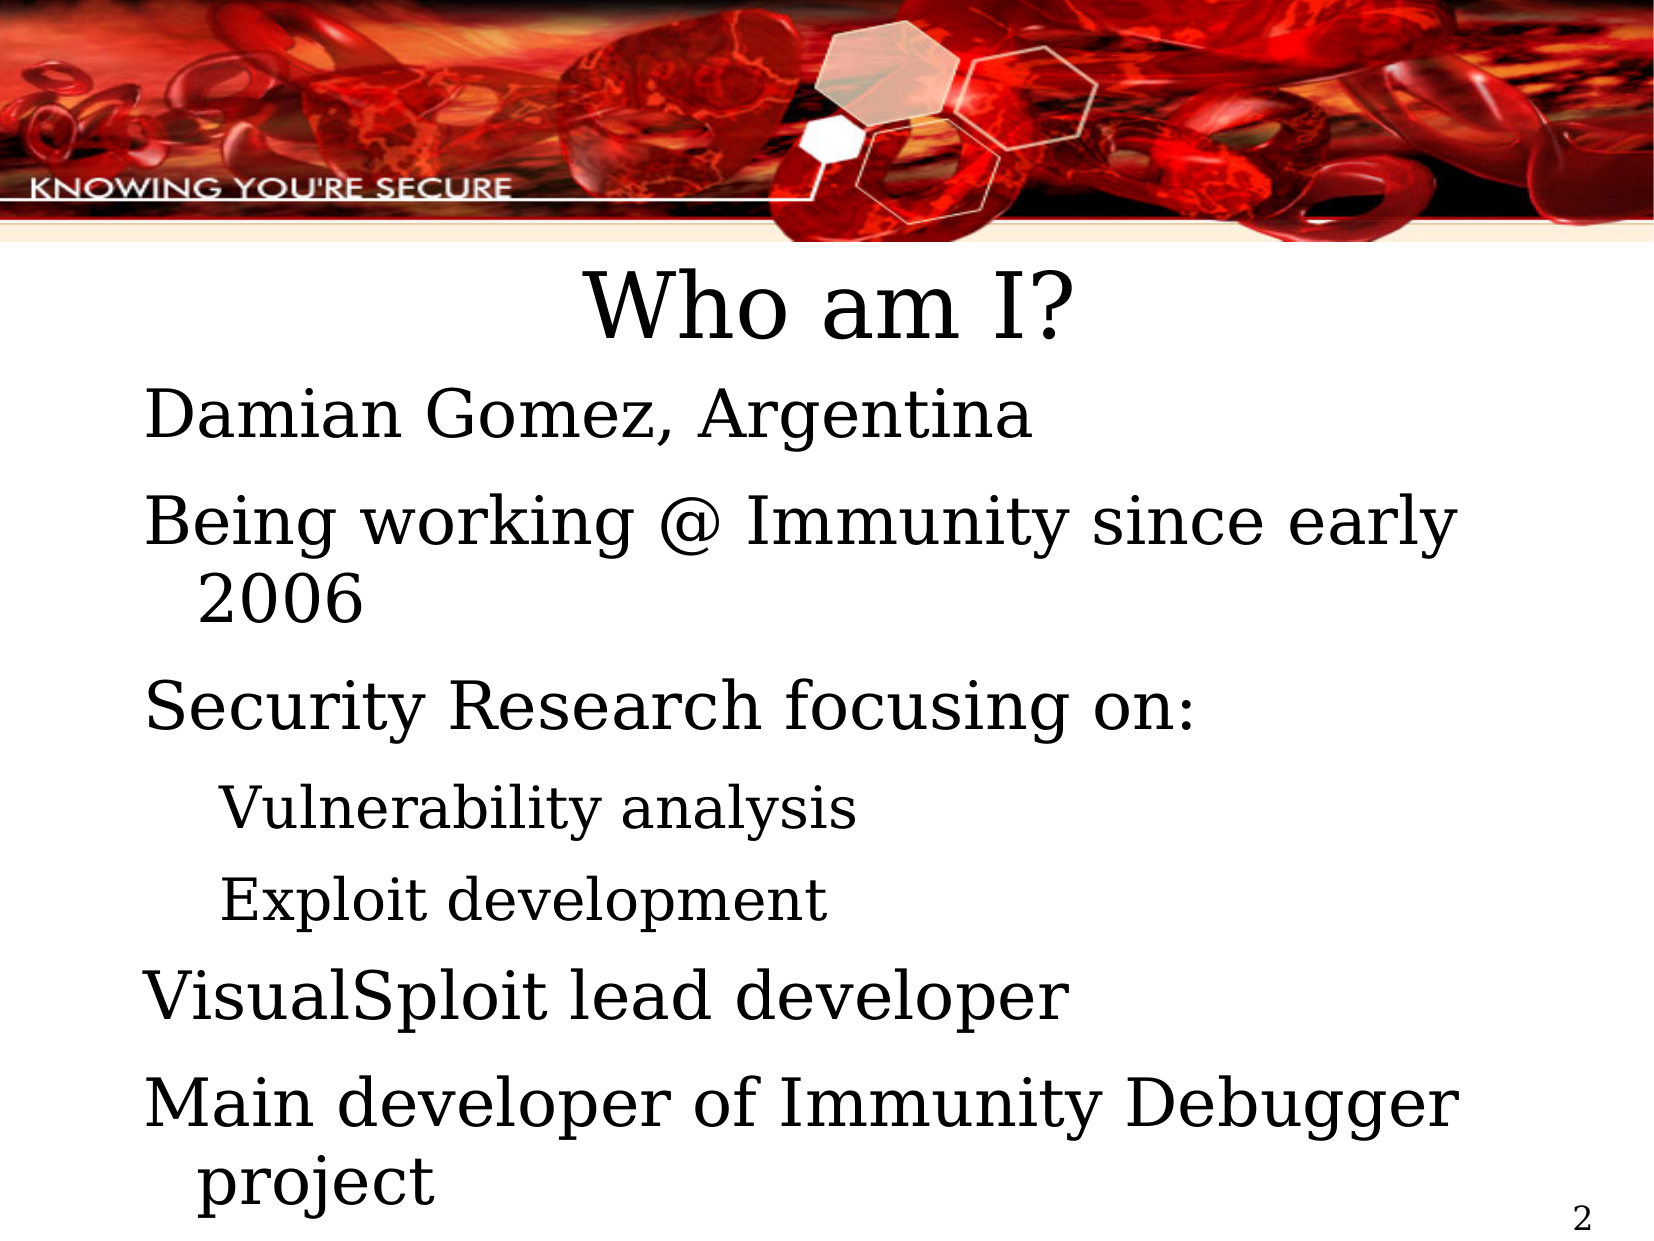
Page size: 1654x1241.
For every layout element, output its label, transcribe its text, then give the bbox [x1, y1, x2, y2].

list Damian Gomez, Argentina Being working @ Immunity since early 2006 Security Research focusing on: Vulnerability analysis Exploit development VisualSploit lead developer Main developer of Immunity Debugger project [125, 375, 1538, 1221]
title Who am I? [123, 187, 1536, 427]
picture [0, 0, 1654, 242]
